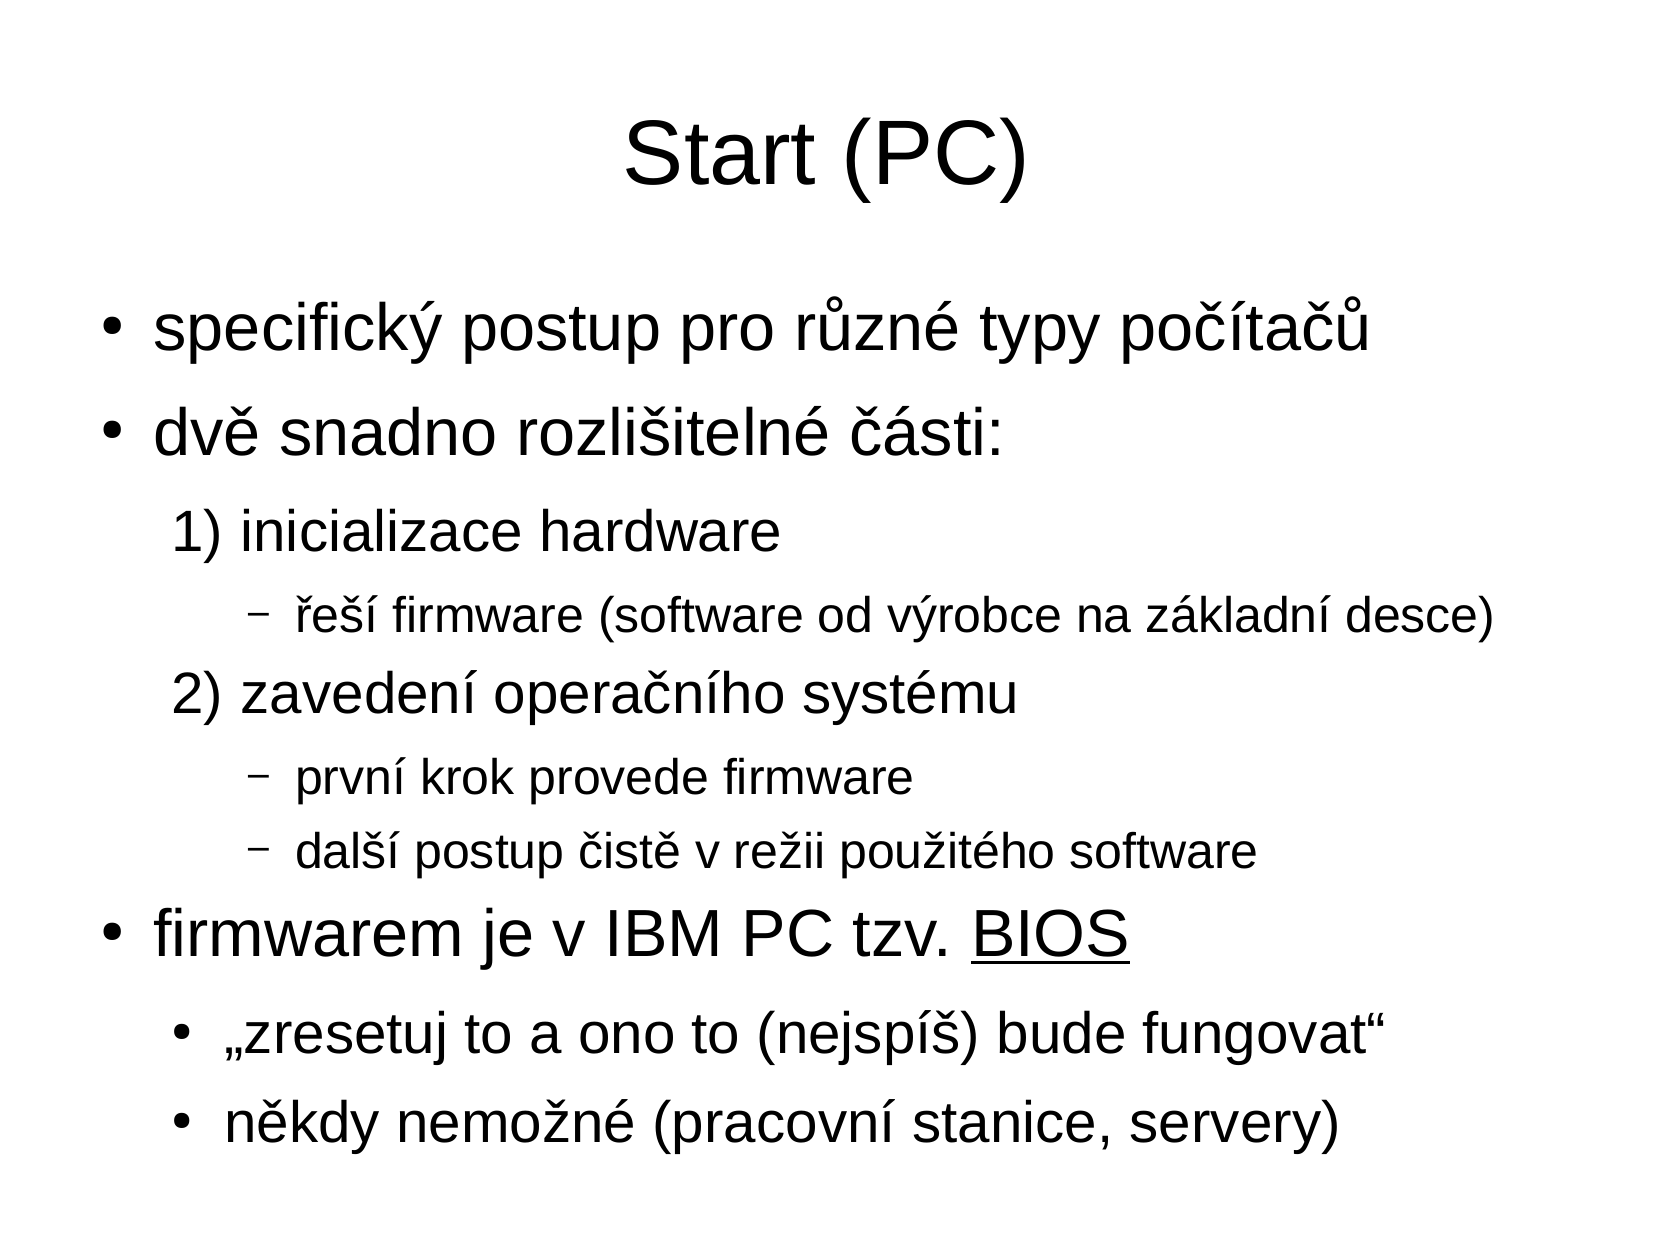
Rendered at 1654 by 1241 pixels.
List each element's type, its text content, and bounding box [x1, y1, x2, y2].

title Start (PC) [82, 56, 1571, 250]
list specifický postup pro různé typy počítačů dvě snadno rozlišitelné části: inicializace hardware řeší firmware (software od výrobce na základní desce) zavedení operačního systému první krok provede firmware další postup čistě v režii použitého software firmwarem je v IBM PC tzv. BIOS „zresetuj to a ono to (nejspíš) bude fungovat“ někdy nemožné (pracovní stanice, servery) [82, 290, 1571, 1155]
